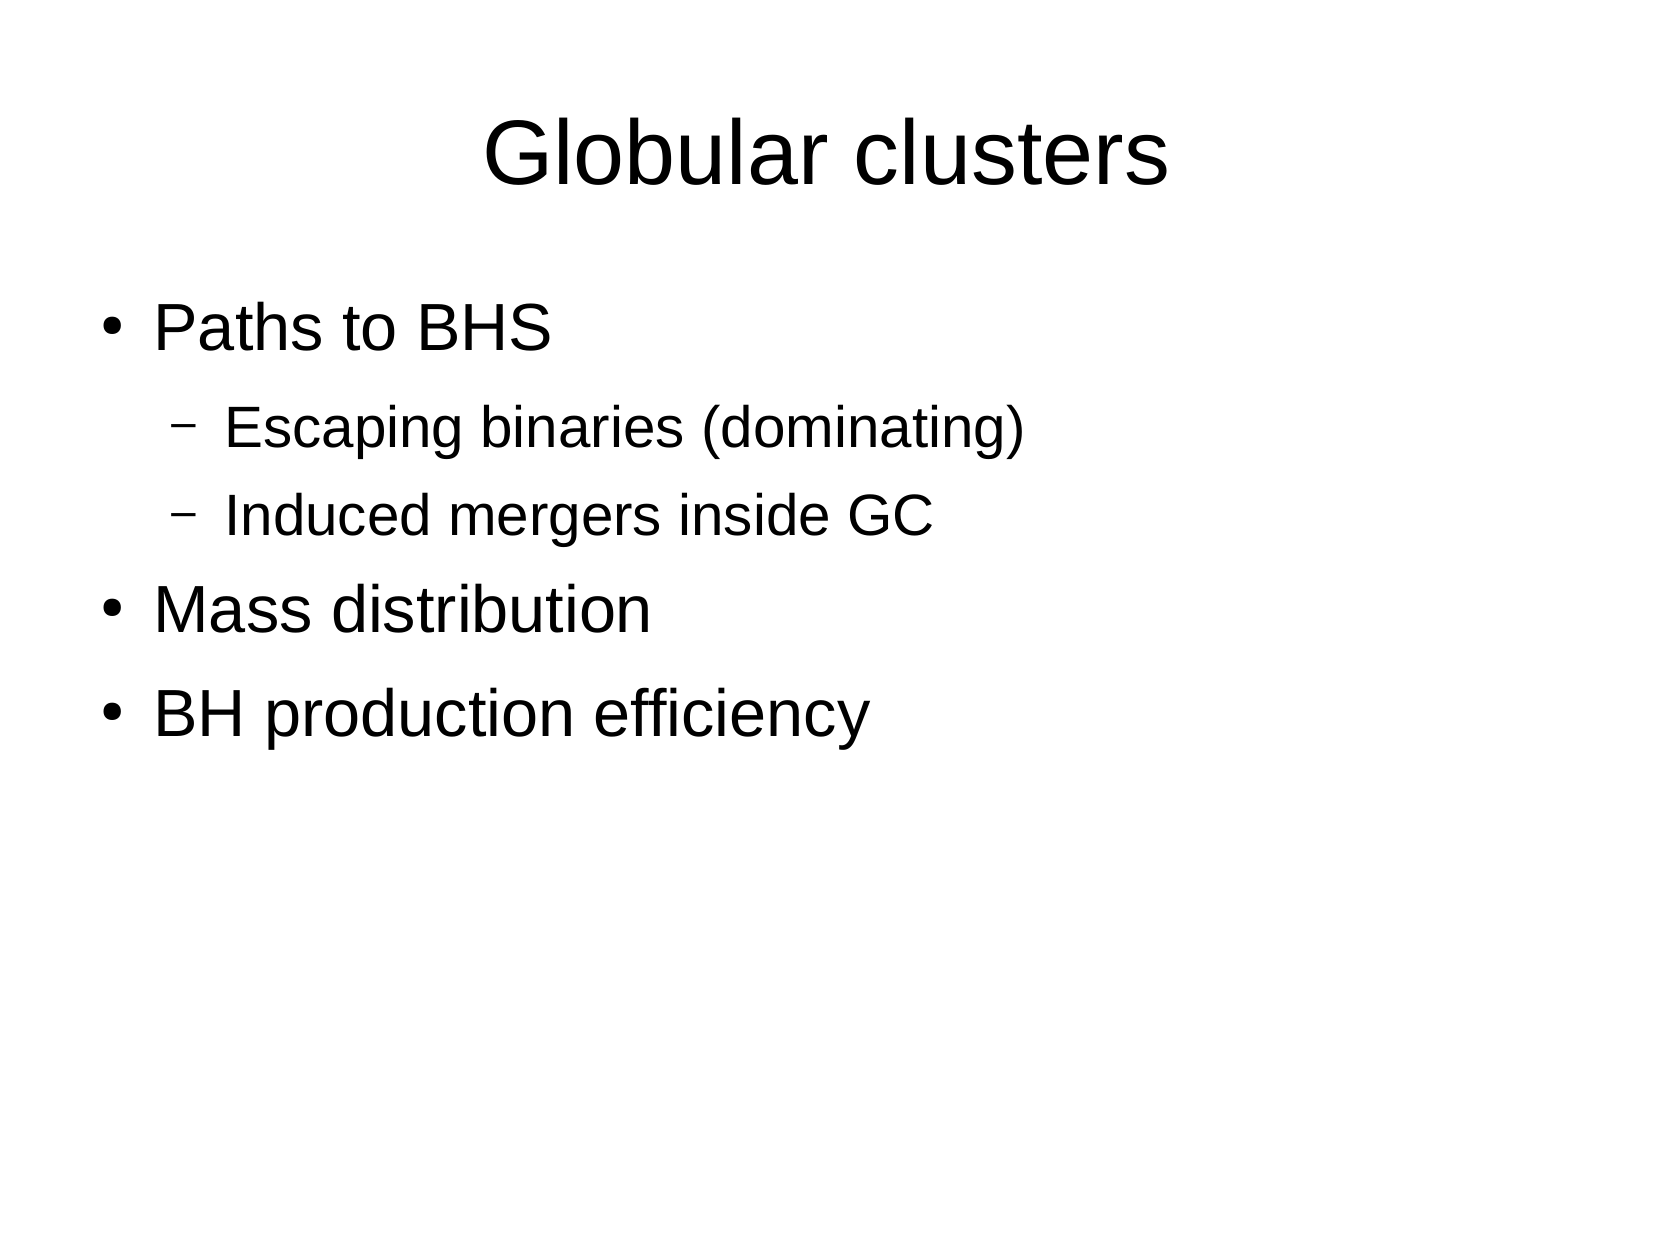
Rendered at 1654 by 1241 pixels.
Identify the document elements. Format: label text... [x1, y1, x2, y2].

title Globular clusters [82, 49, 1571, 257]
list Paths to BHS Escaping binaries (dominating) Induced mergers inside GC Mass distribution BH production efficiency [82, 290, 1571, 1010]
